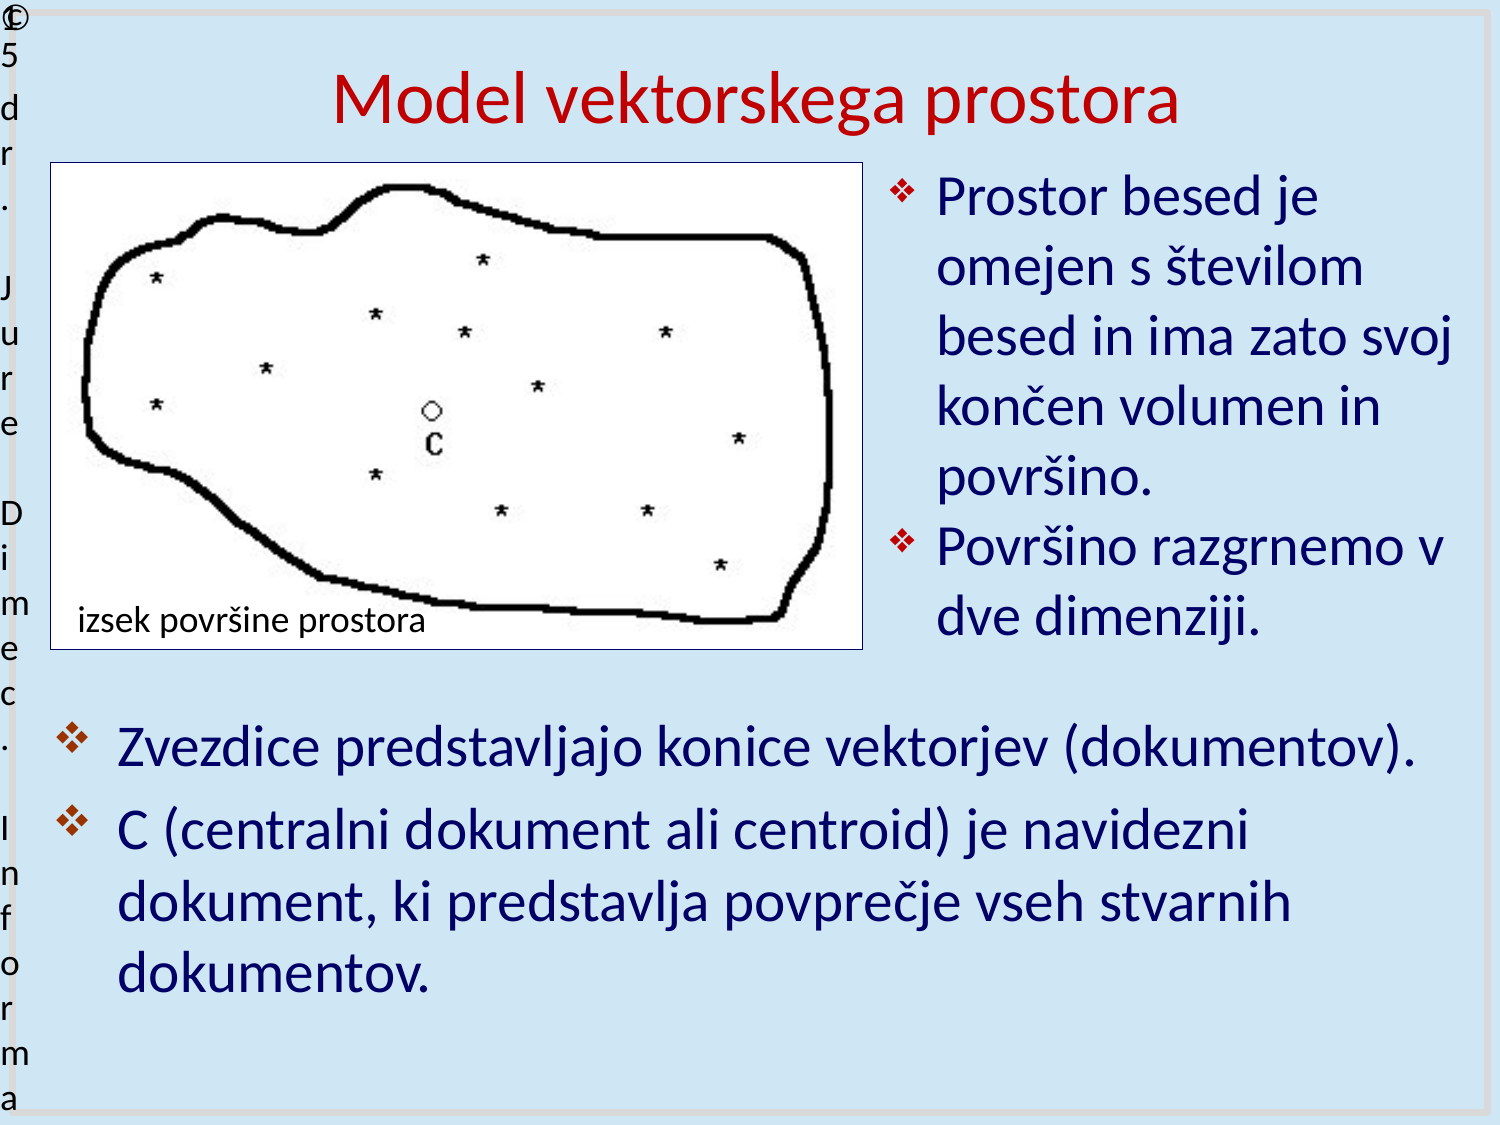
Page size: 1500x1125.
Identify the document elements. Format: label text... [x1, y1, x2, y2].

text_box Prostor besed je omejen s številom besed in ima zato svoj končen volumen in površino. Površino razgrnemo v dve dimenziji. [874, 149, 1475, 655]
text_box izsek površine prostora [62, 587, 638, 648]
title Model vektorskega prostora [37, 37, 1475, 150]
picture [50, 162, 863, 650]
list Zvezdice predstavljajo konice vektorjev (dokumentov). C (centralni dokument ali centroid) je navidezni dokument, ki predstavlja povprečje vseh stvarnih dokumentov. [37, 699, 1475, 1050]
